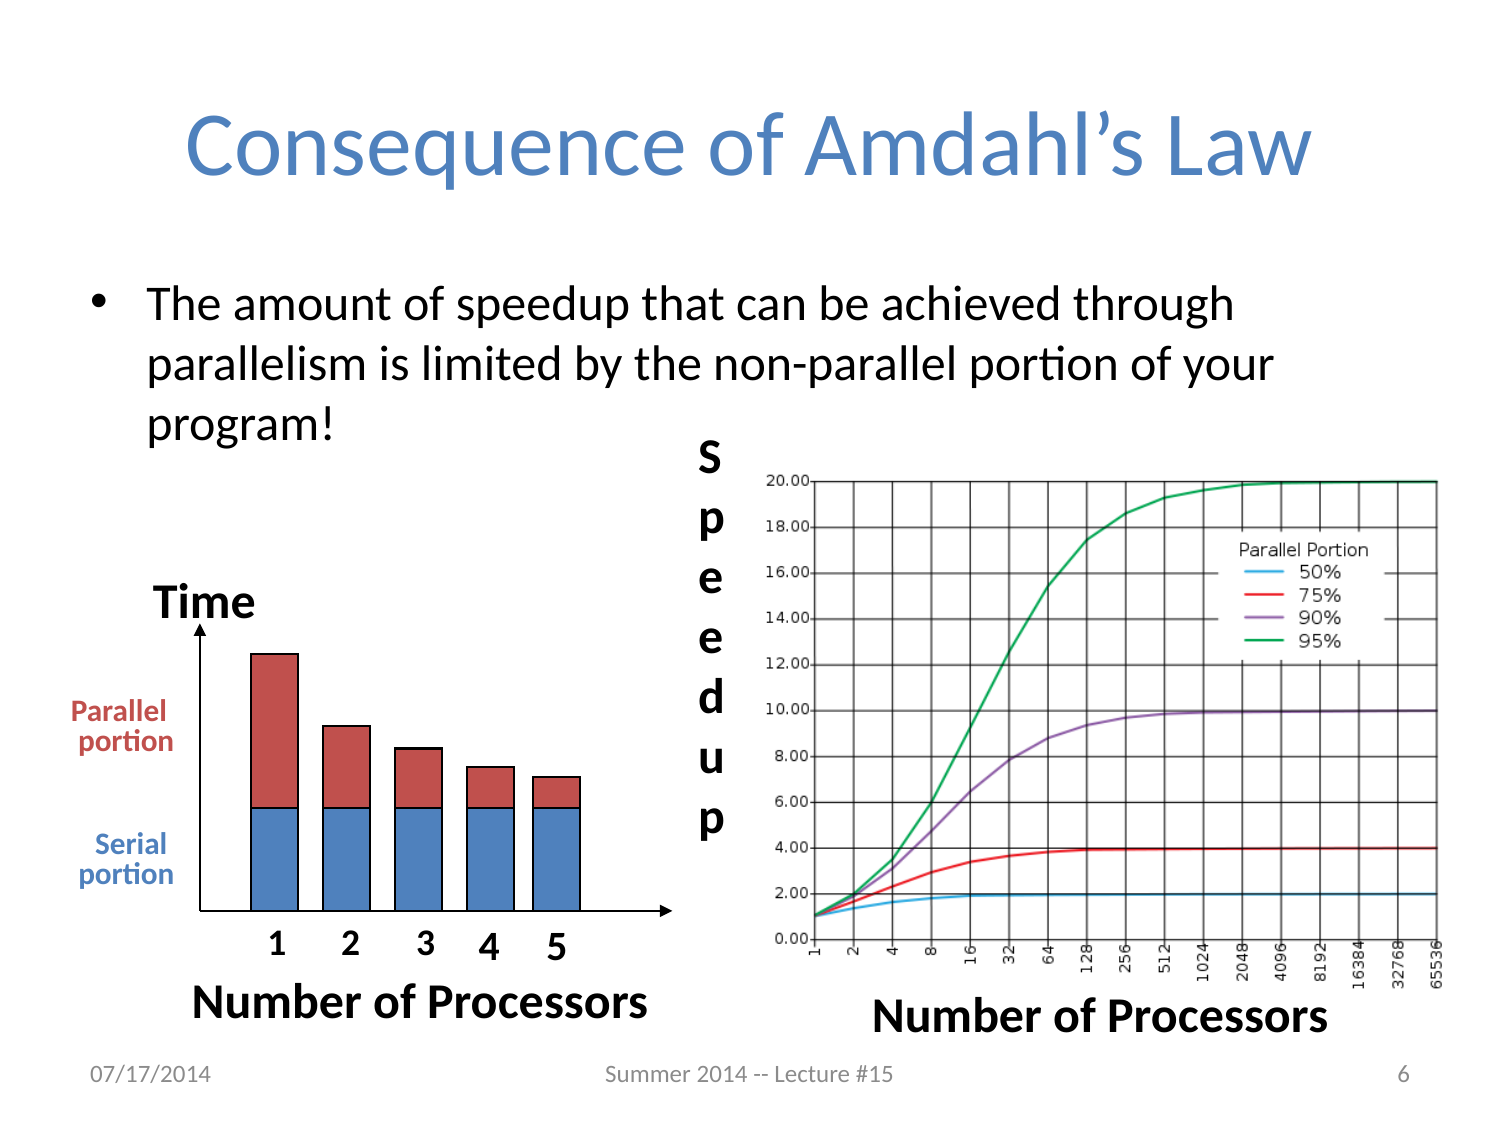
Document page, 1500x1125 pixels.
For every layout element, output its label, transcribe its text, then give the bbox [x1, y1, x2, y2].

text_box 4 [463, 910, 515, 976]
list The amount of speedup that can be achieved through parallelism is limited by the non-parallel portion of your program! [75, 262, 1425, 549]
text_box [323, 726, 370, 911]
slide_number <number> [1074, 1042, 1425, 1103]
text_box 2 [326, 910, 375, 971]
text_box Number of Processors [856, 974, 1344, 1050]
title Consequence of Amdahl’s Law [75, 45, 1425, 233]
text_box Parallel portion [55, 690, 190, 766]
footer Summer 2014 -- Lecture #15 [512, 1042, 988, 1103]
slide_number 07/17/2014 [75, 1042, 425, 1103]
text_box [395, 748, 442, 911]
text_box Serial portion [63, 823, 190, 899]
text_box 1 [252, 910, 302, 971]
picture [761, 464, 1480, 995]
text_box Speedup [683, 416, 759, 852]
text_box [251, 654, 299, 911]
text_box Number of Processors [176, 960, 664, 1036]
text_box 5 [531, 910, 583, 976]
text_box [533, 777, 580, 910]
text_box [466, 767, 514, 910]
text_box 3 [401, 910, 450, 971]
text_box Time [138, 561, 271, 637]
